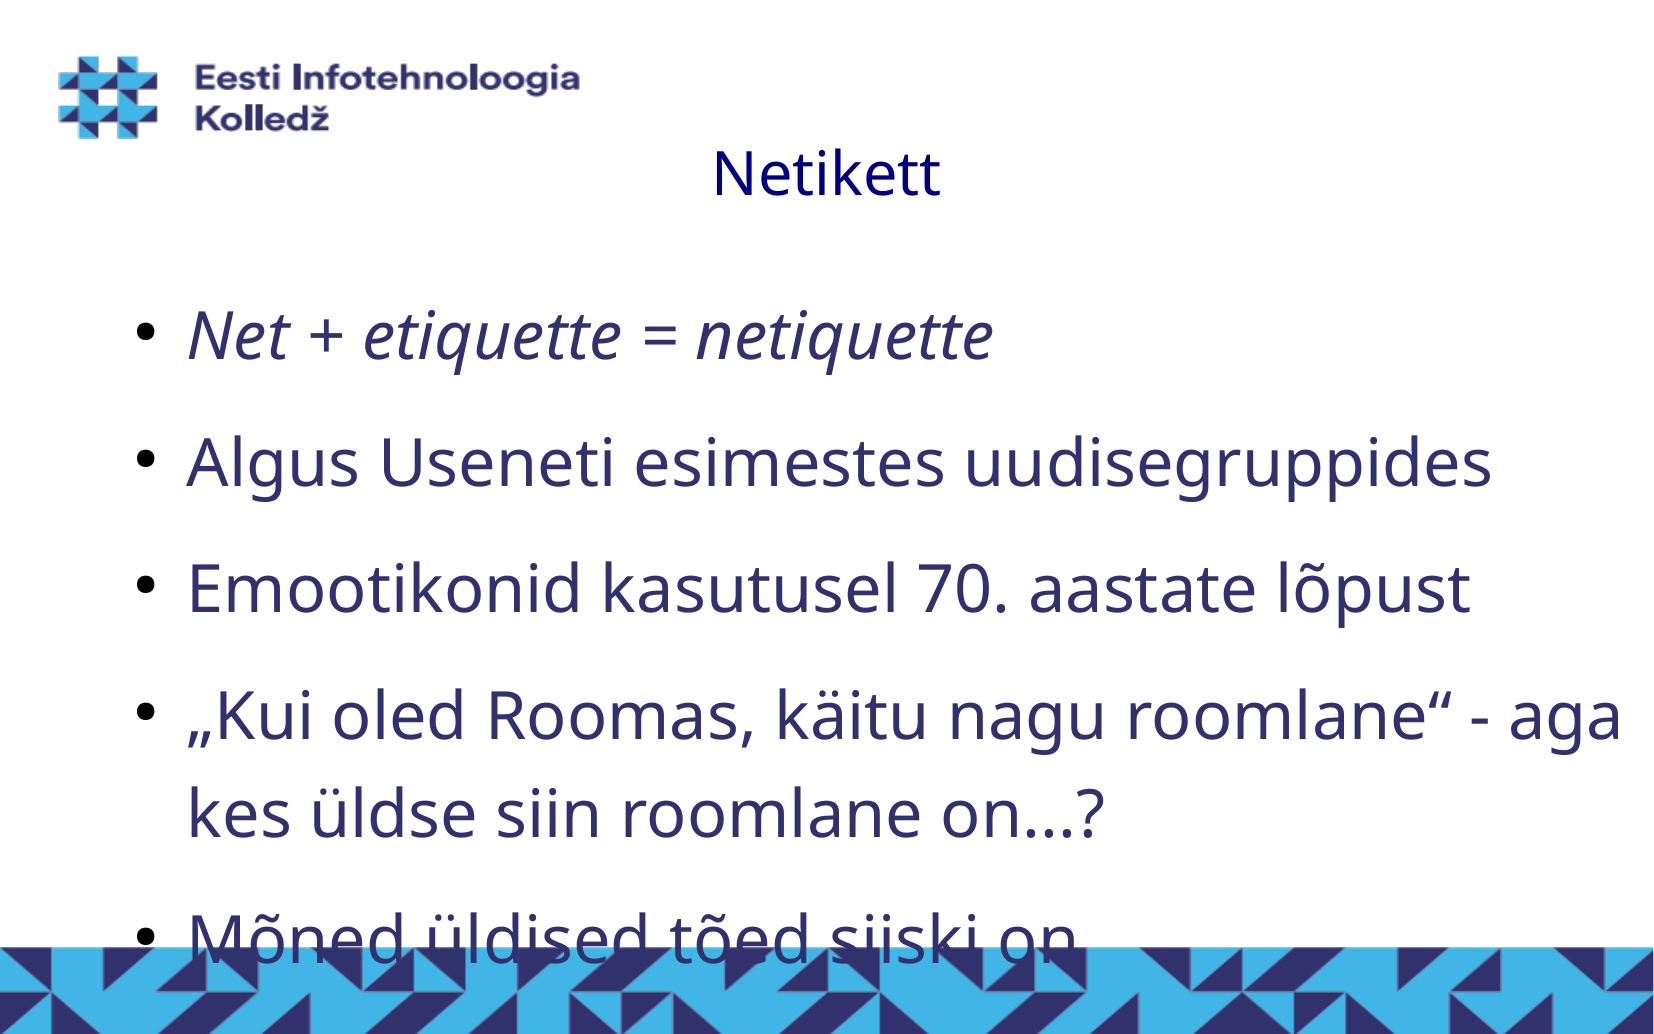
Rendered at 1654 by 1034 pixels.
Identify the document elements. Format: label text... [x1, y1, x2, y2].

title Netikett [121, 83, 1533, 260]
list Net + etiquette = netiquette Algus Useneti esimestes uudisegruppides Emootikonid kasutusel 70. aastate lõpust „Kui oled Roomas, käitu nagu roomlane“ - aga kes üldse siin roomlane on...? Mõned üldised tõed siiski on [116, 287, 1640, 1034]
